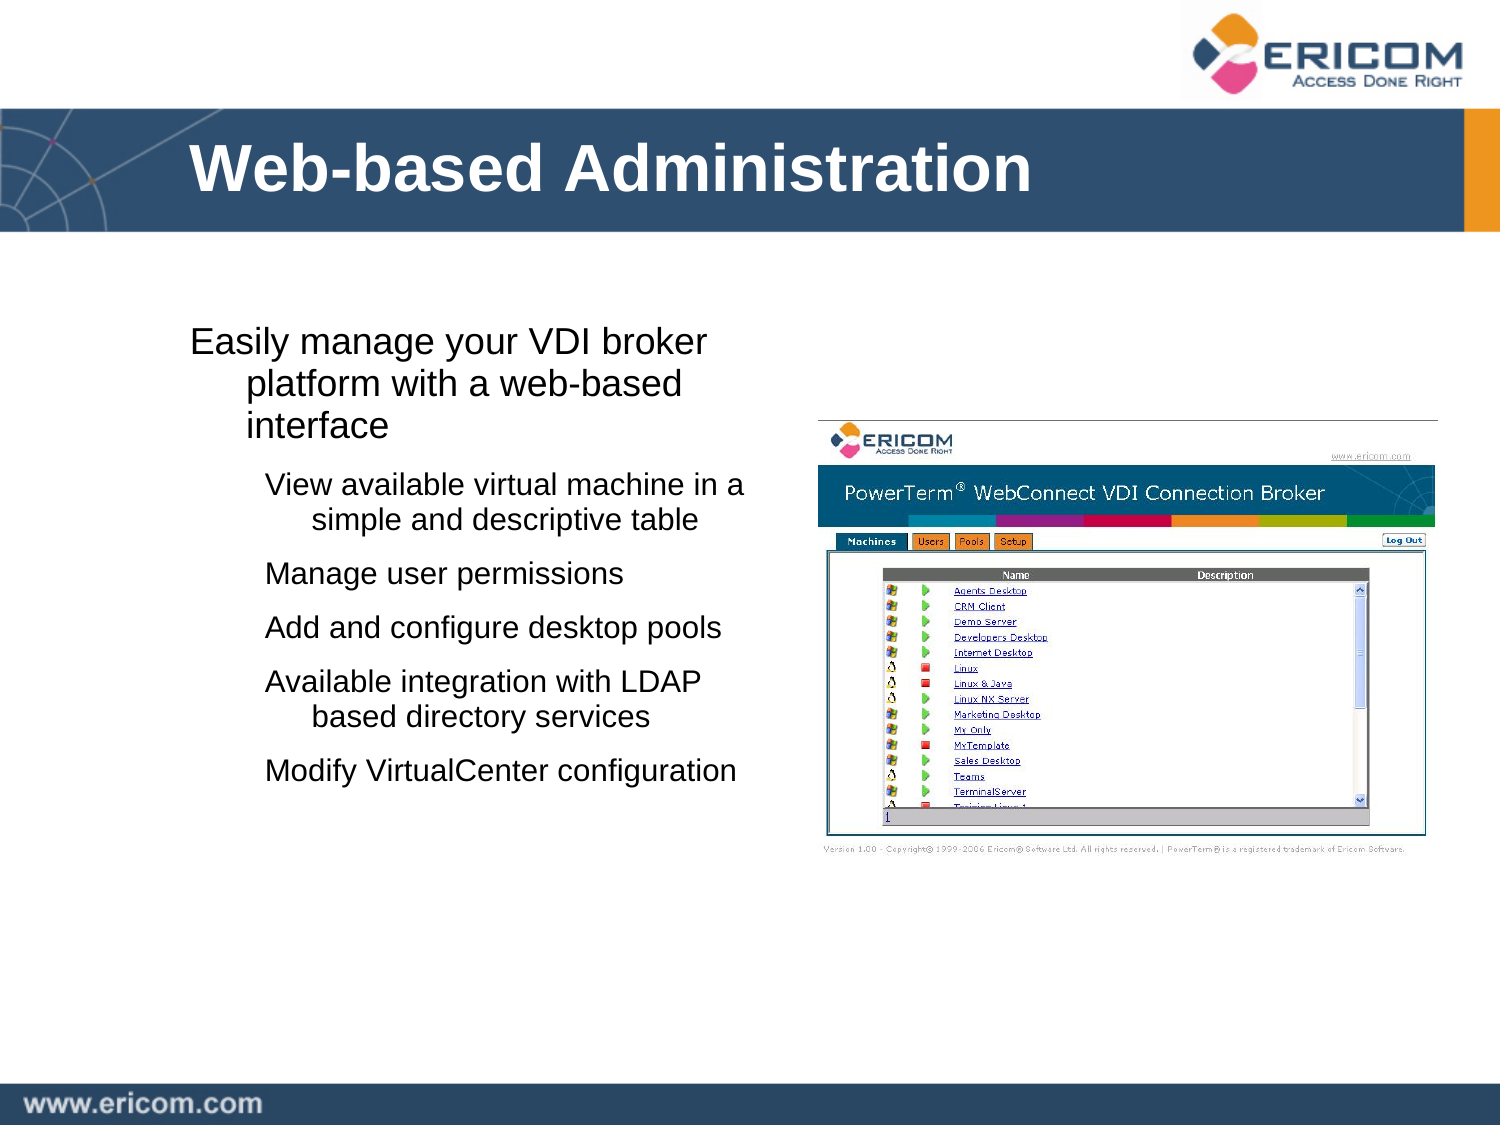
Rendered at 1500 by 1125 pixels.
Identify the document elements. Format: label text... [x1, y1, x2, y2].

list Easily manage your VDI broker platform with a web-based interface View available virtual machine in a simple and descriptive table Manage user permissions Add and configure desktop pools Available integration with LDAP based directory services Modify VirtualCenter configuration [174, 312, 794, 988]
title Web-based Administration [174, 74, 1438, 263]
picture [0, 0, 1500, 1125]
